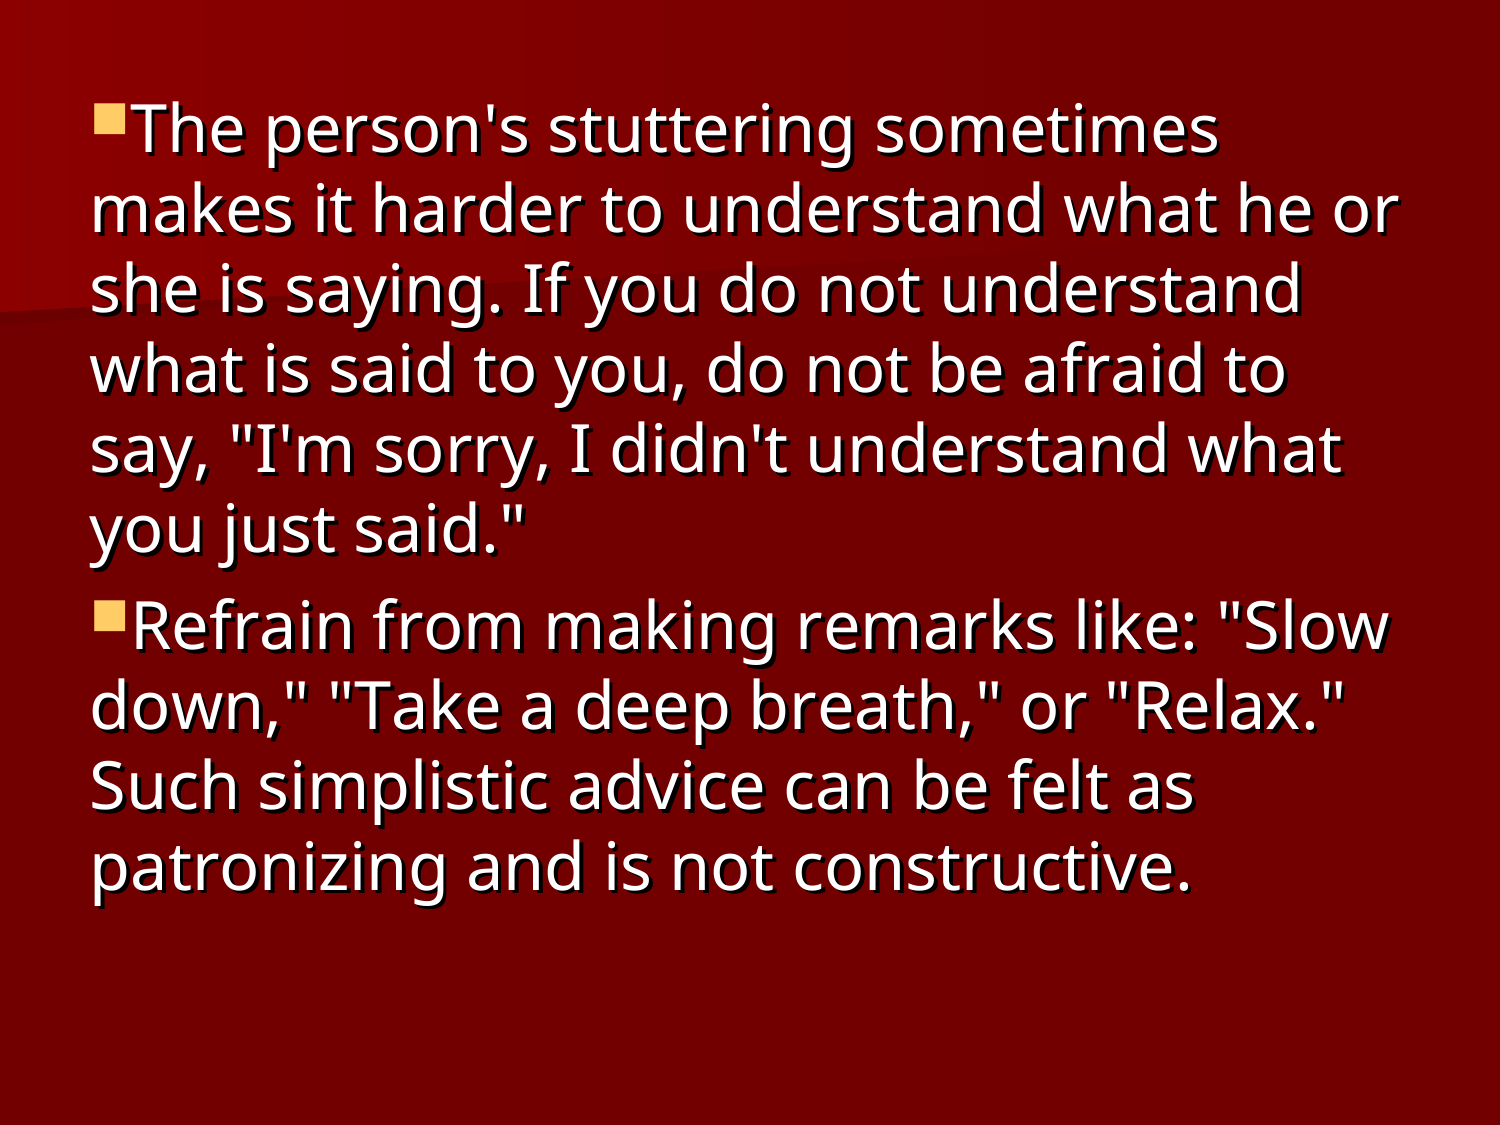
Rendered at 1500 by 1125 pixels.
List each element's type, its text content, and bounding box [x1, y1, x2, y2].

list The person's stuttering sometimes makes it harder to understand what he or she is saying. If you do not understand what is said to you, do not be afraid to say, "I'm sorry, I didn't understand what you just said." Refrain from making remarks like: "Slow down," "Take a deep breath," or "Relax." Such simplistic advice can be felt as patronizing and is not constructive. [75, 78, 1426, 1094]
